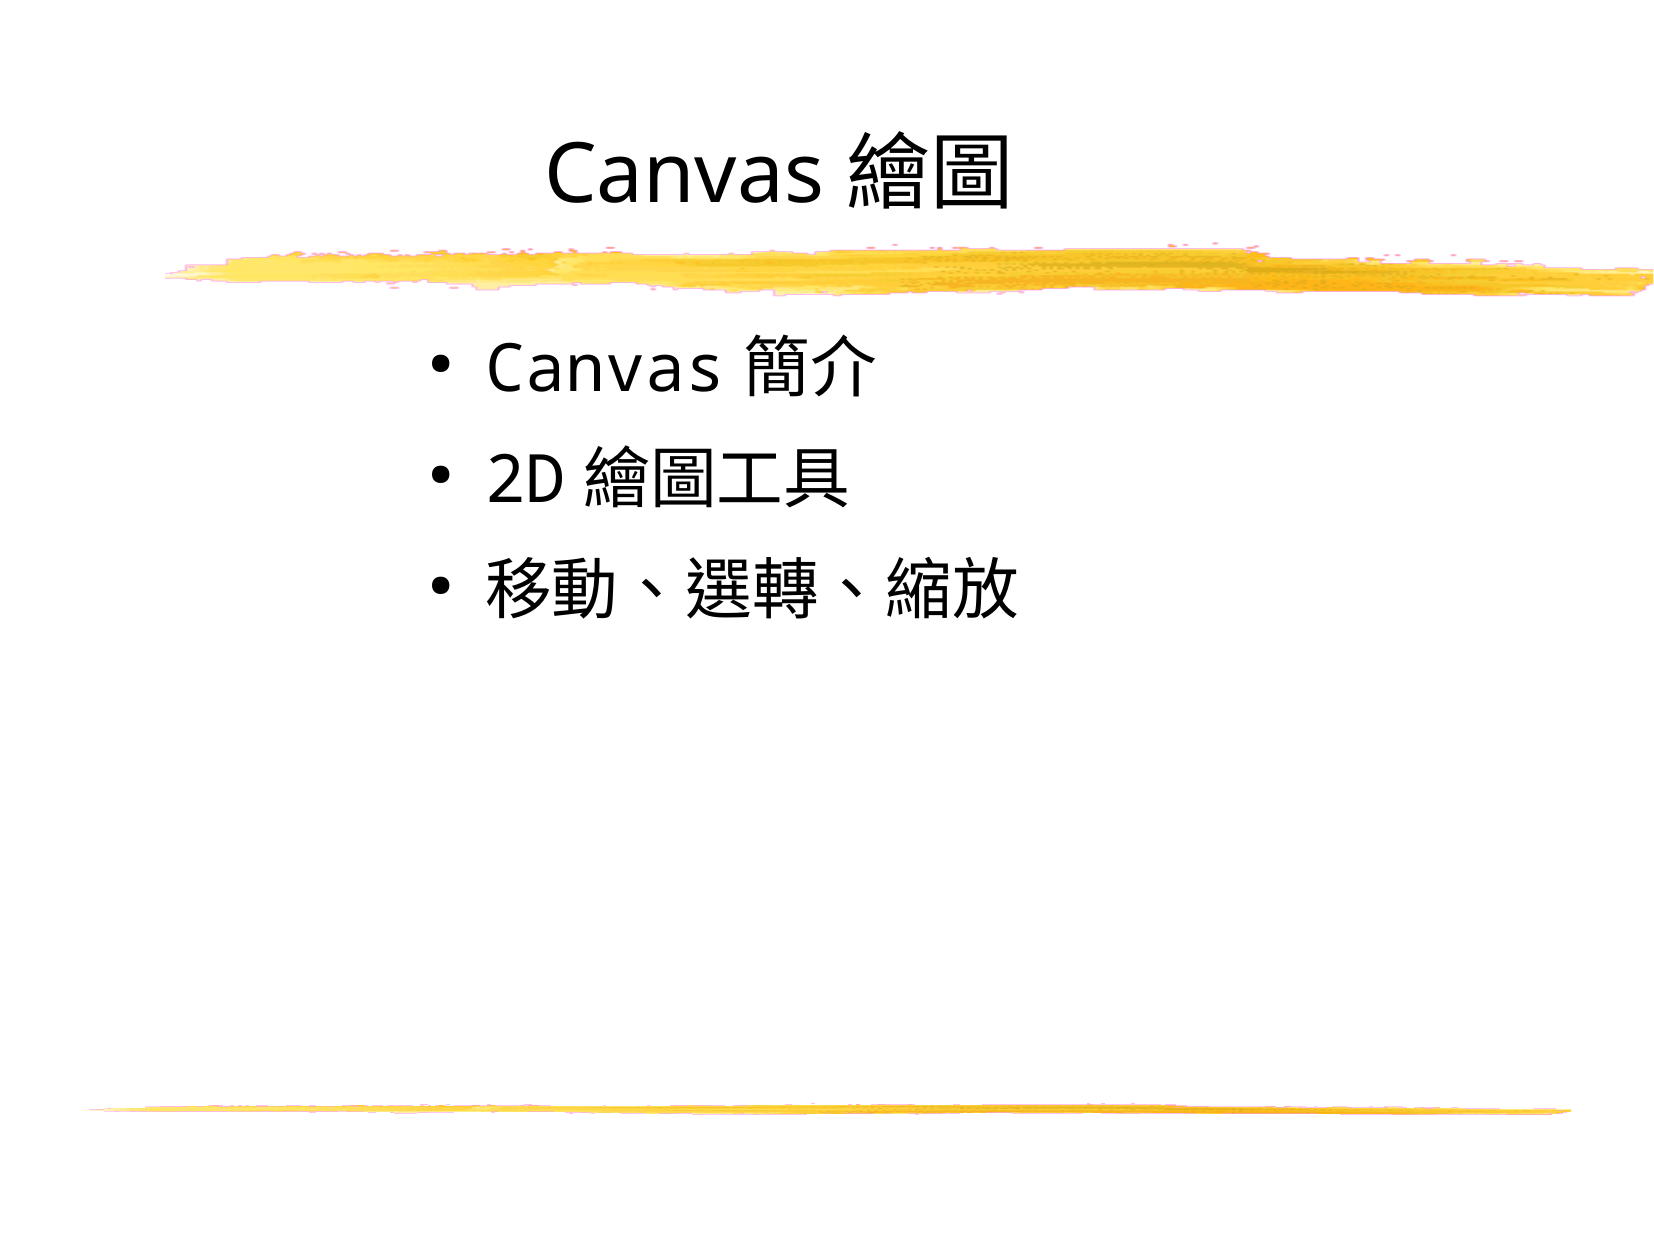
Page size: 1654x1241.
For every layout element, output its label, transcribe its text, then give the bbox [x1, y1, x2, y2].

title Canvas繪圖 [76, 12, 1482, 235]
picture [165, 237, 1654, 308]
list Canvas簡介 2D繪圖工具 移動、選轉、縮放 [414, 307, 1428, 1080]
picture [82, 1102, 1571, 1117]
